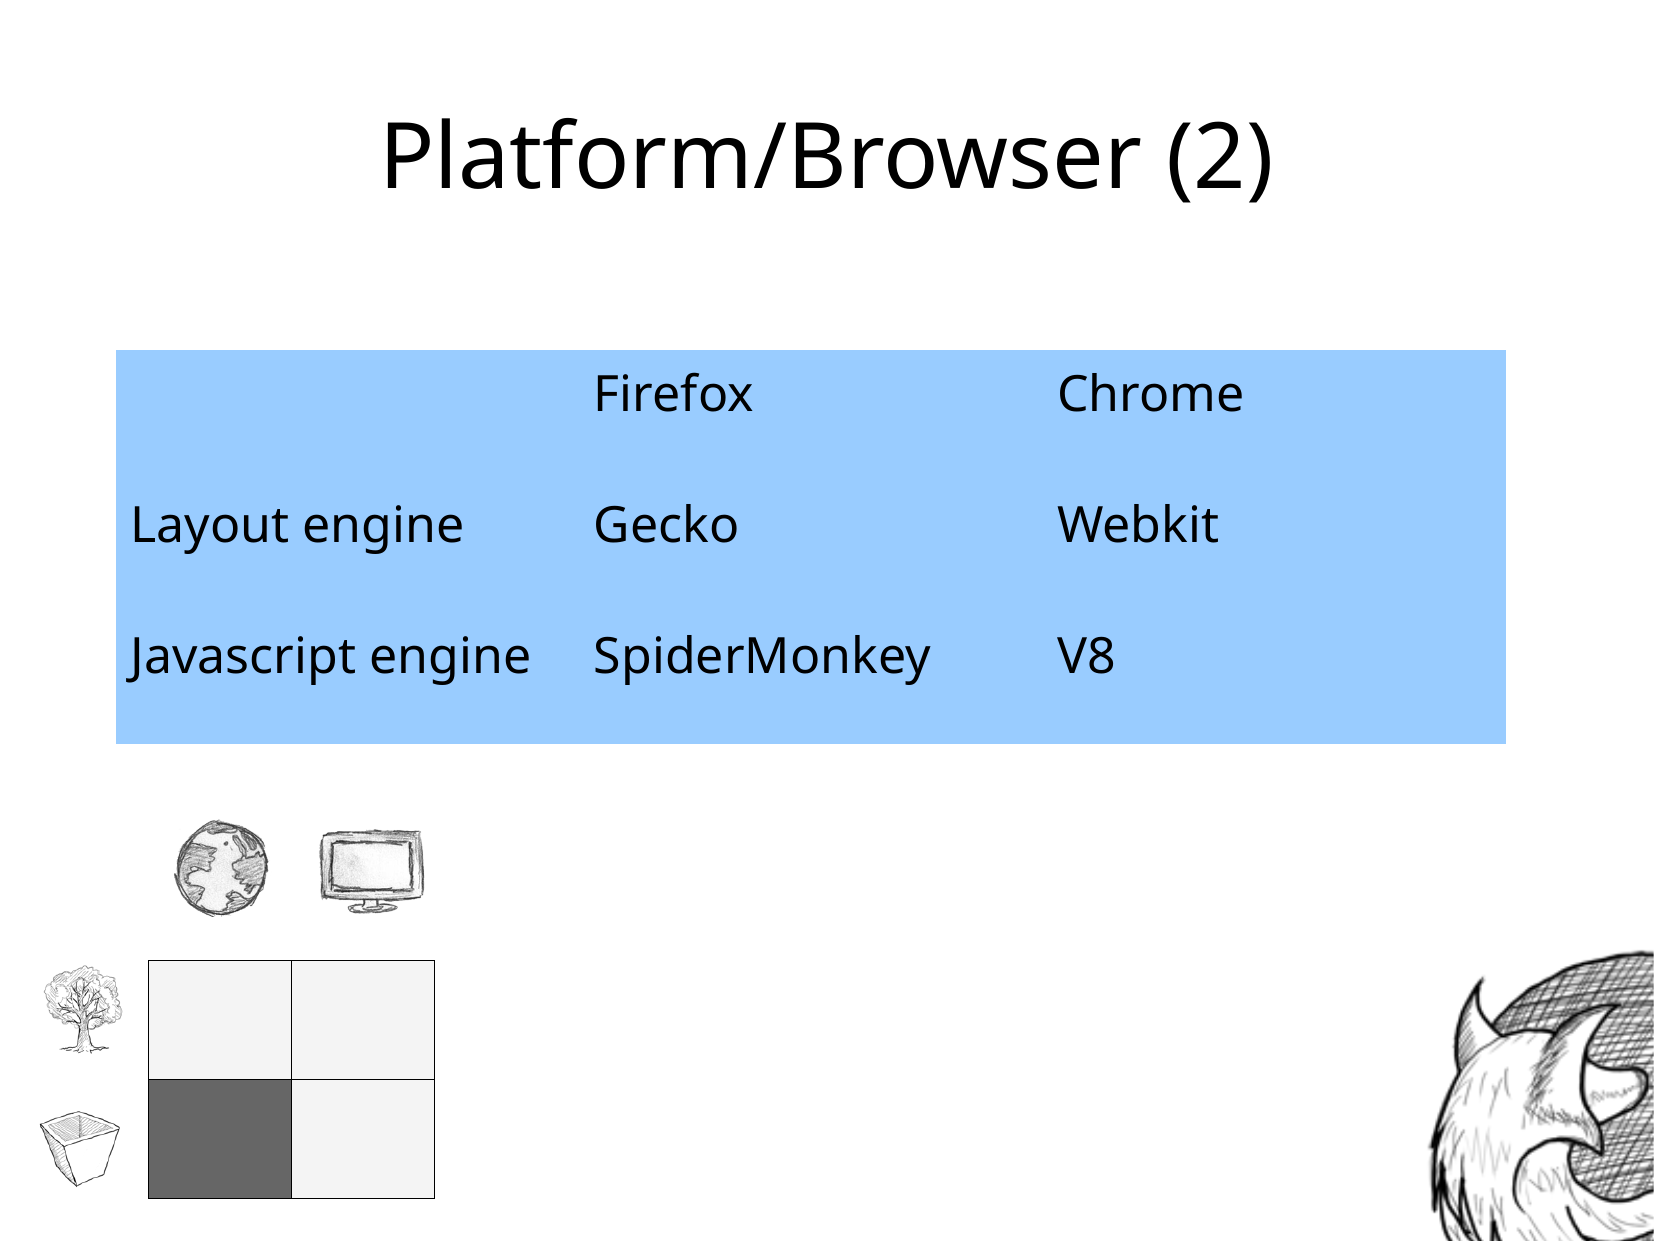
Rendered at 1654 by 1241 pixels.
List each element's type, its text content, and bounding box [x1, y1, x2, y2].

table_cell Layout engine [116, 482, 579, 613]
table_header [116, 350, 579, 482]
title Platform/Browser (2) [82, 49, 1571, 257]
picture [1386, 915, 1654, 1241]
picture [317, 814, 425, 923]
picture [29, 960, 137, 1068]
table_header Chrome [1042, 350, 1506, 482]
table_cell SpiderMonkey [579, 613, 1042, 744]
picture [28, 1091, 136, 1199]
text_box [148, 960, 435, 1199]
table_header Firefox [579, 350, 1042, 482]
table_cell Webkit [1042, 482, 1506, 613]
table_cell Gecko [579, 482, 1042, 613]
table_cell Javascript engine [116, 613, 579, 744]
picture [172, 817, 272, 917]
table_cell V8 [1042, 613, 1506, 744]
